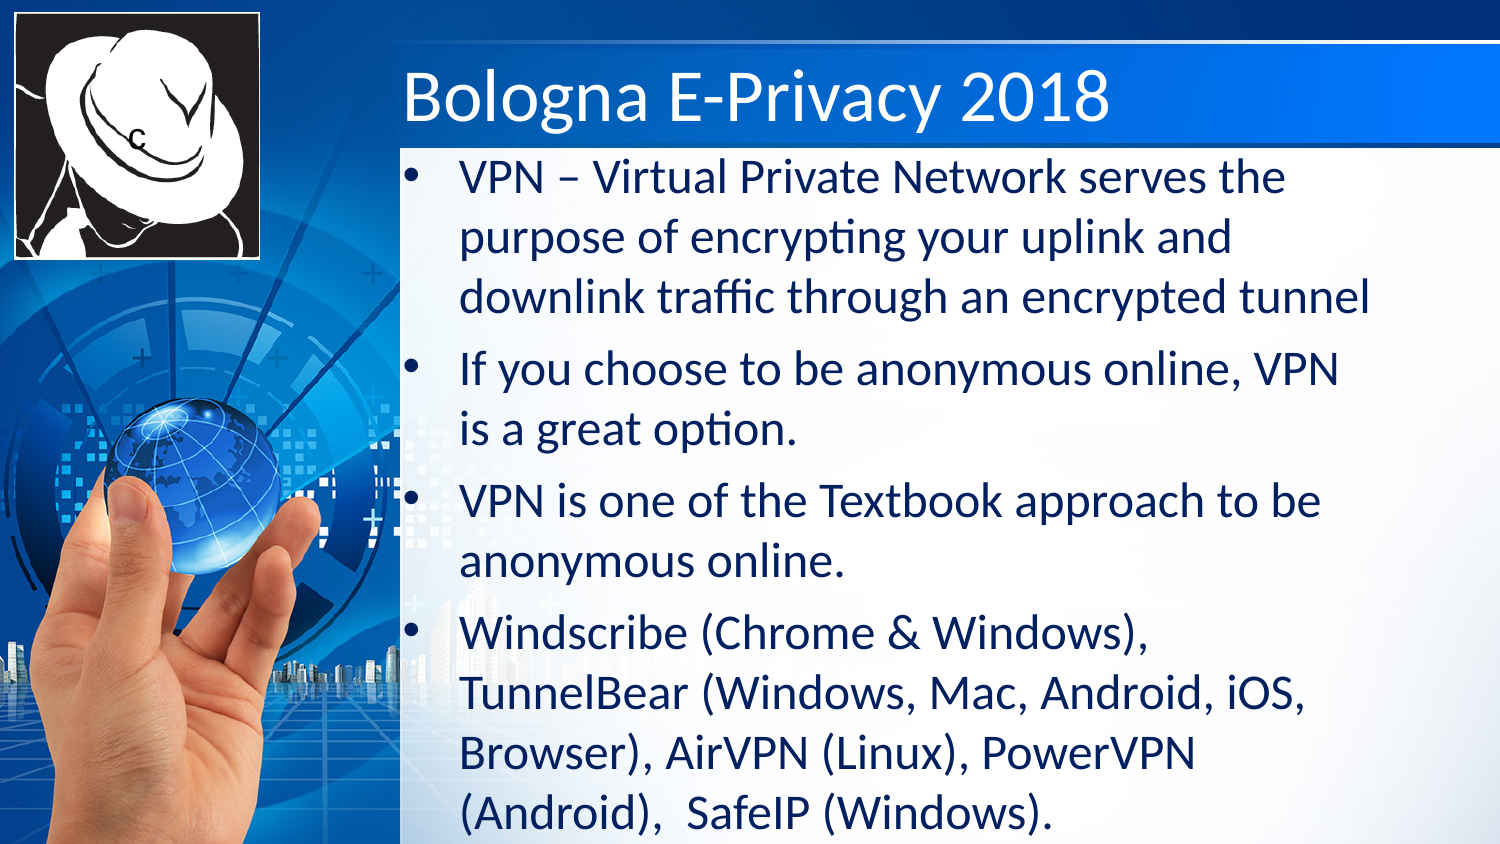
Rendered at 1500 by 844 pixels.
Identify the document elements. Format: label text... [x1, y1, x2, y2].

picture [0, 0, 1500, 844]
title Bologna E-Privacy 2018 [387, 28, 1390, 136]
list VPN – Virtual Private Network serves the purpose of encrypting your uplink and downlink traffic through an encrypted tunnel If you choose to be anonymous online, VPN is a great option. VPN is one of the Textbook approach to be anonymous online. Windscribe (Chrome & Windows), TunnelBear (Windows, Mac, Android, iOS, Browser), AirVPN (Linux), PowerVPN (Android), SafeIP (Windows). [387, 136, 1390, 776]
